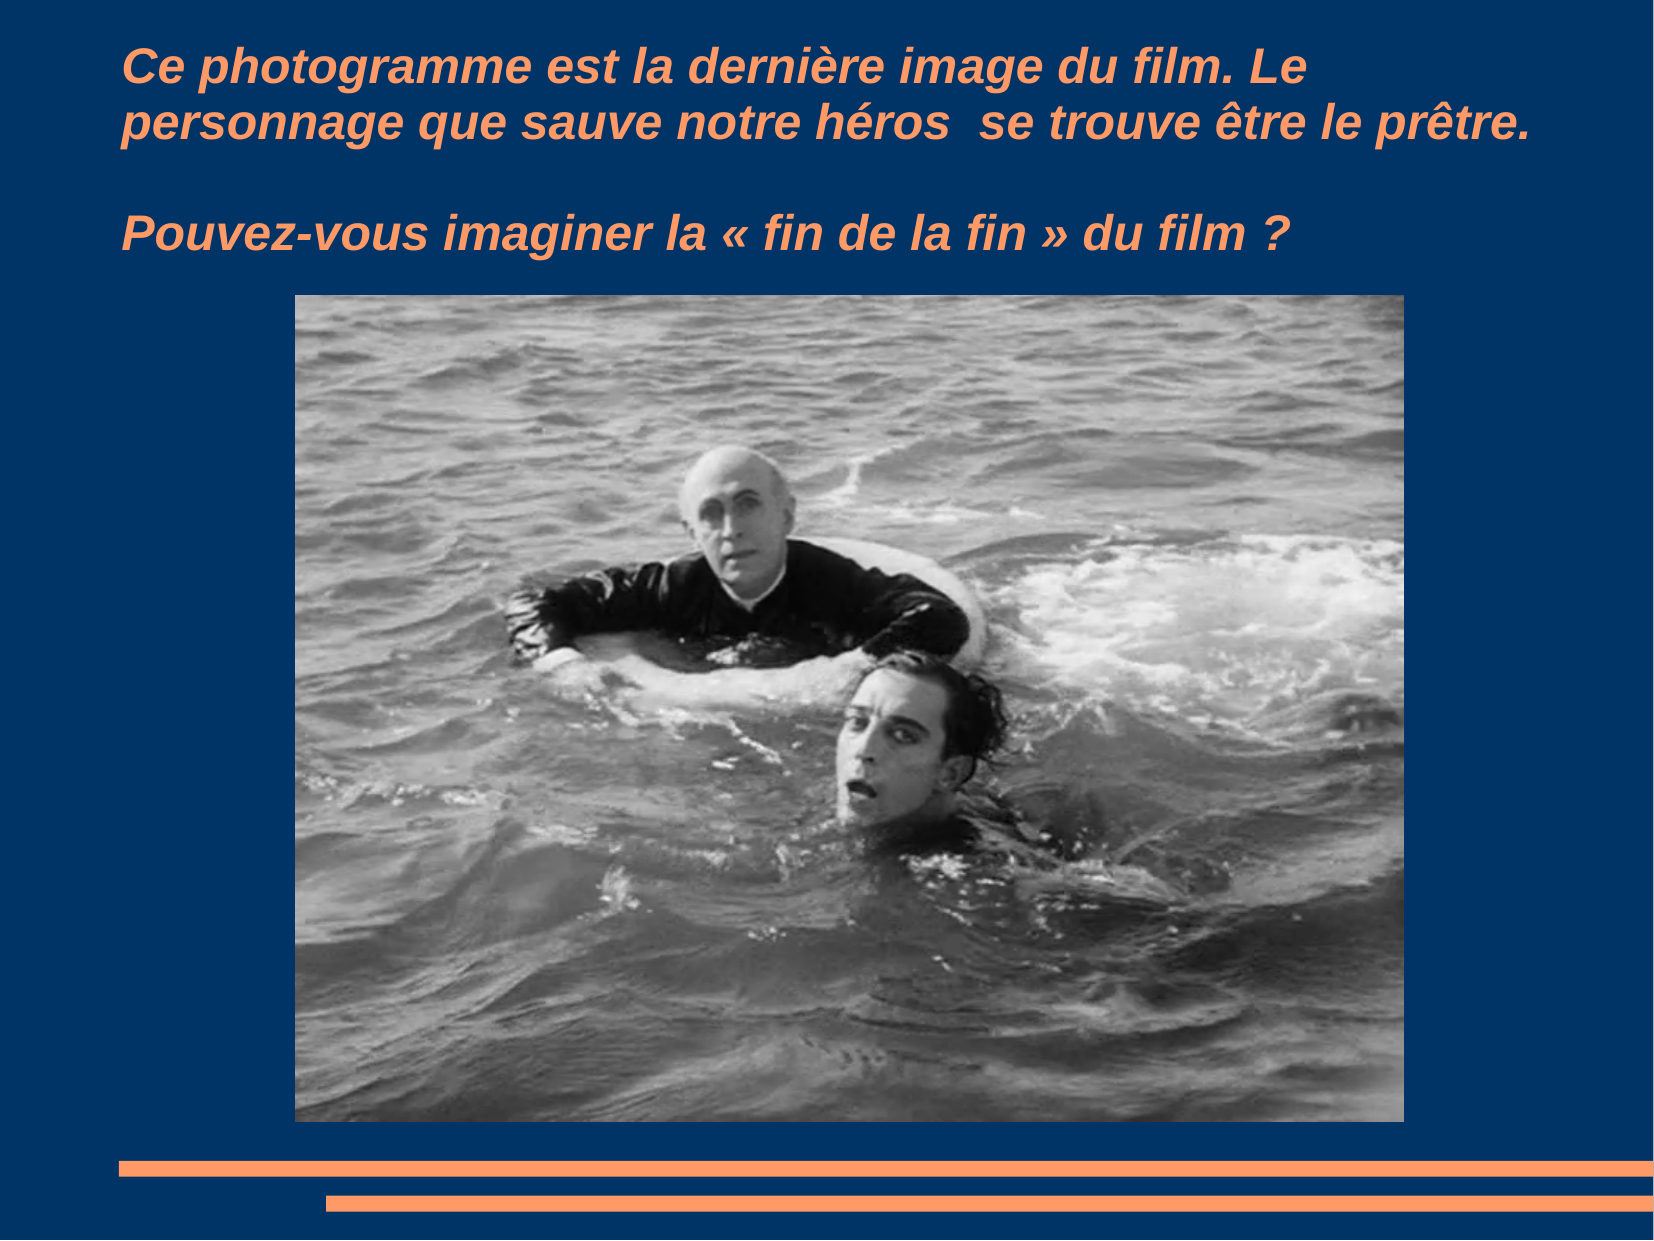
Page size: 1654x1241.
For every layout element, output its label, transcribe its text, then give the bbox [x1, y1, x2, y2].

title Ce photogramme est la dernière image du film. Le personnage que sauve notre héros se trouve être le prêtre. Pouvez-vous imaginer la « fin de la fin » du film ? [121, 38, 1534, 262]
picture [295, 295, 1404, 1123]
